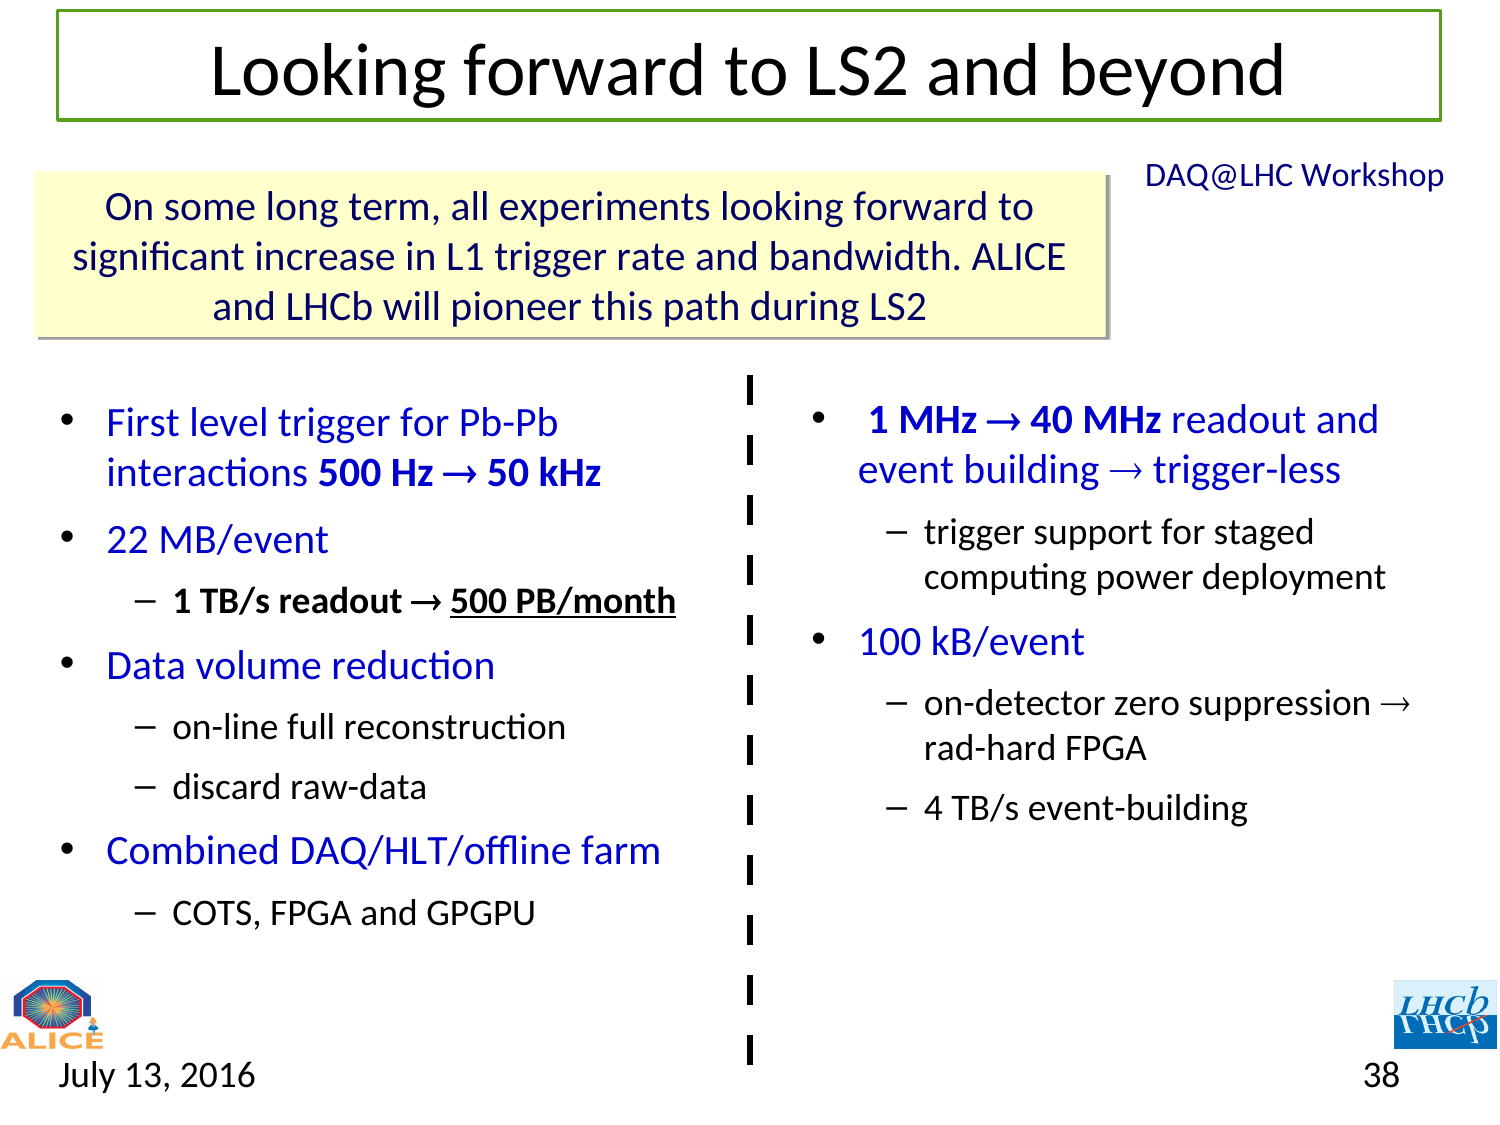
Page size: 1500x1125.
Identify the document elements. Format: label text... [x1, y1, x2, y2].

list 1 MHz  40 MHz readout and event building  trigger-less trigger support for staged computing power deployment 100 kB/event on-detector zero suppression  rad-hard FPGA 4 TB/s event-building [796, 384, 1461, 861]
list First level trigger for Pb-Pb interactions 500 Hz  50 kHz 22 MB/event 1 TB/s readout  500 PB/month Data volume reduction on-line full reconstruction discard raw-data Combined DAQ/HLT/offline farm COTS, FPGA and GPGPU [45, 386, 725, 990]
text_box DAQ@LHC Workshop [1130, 144, 1495, 201]
text_box On some long term, all experiments looking forward to significant increase in L1 trigger rate and bandwidth. ALICE and LHCb will pioneer this path during LS2 [34, 171, 1106, 337]
picture [1394, 980, 1497, 1049]
title Looking forward to LS2 and beyond [57, 10, 1441, 121]
picture [0, 980, 103, 1049]
